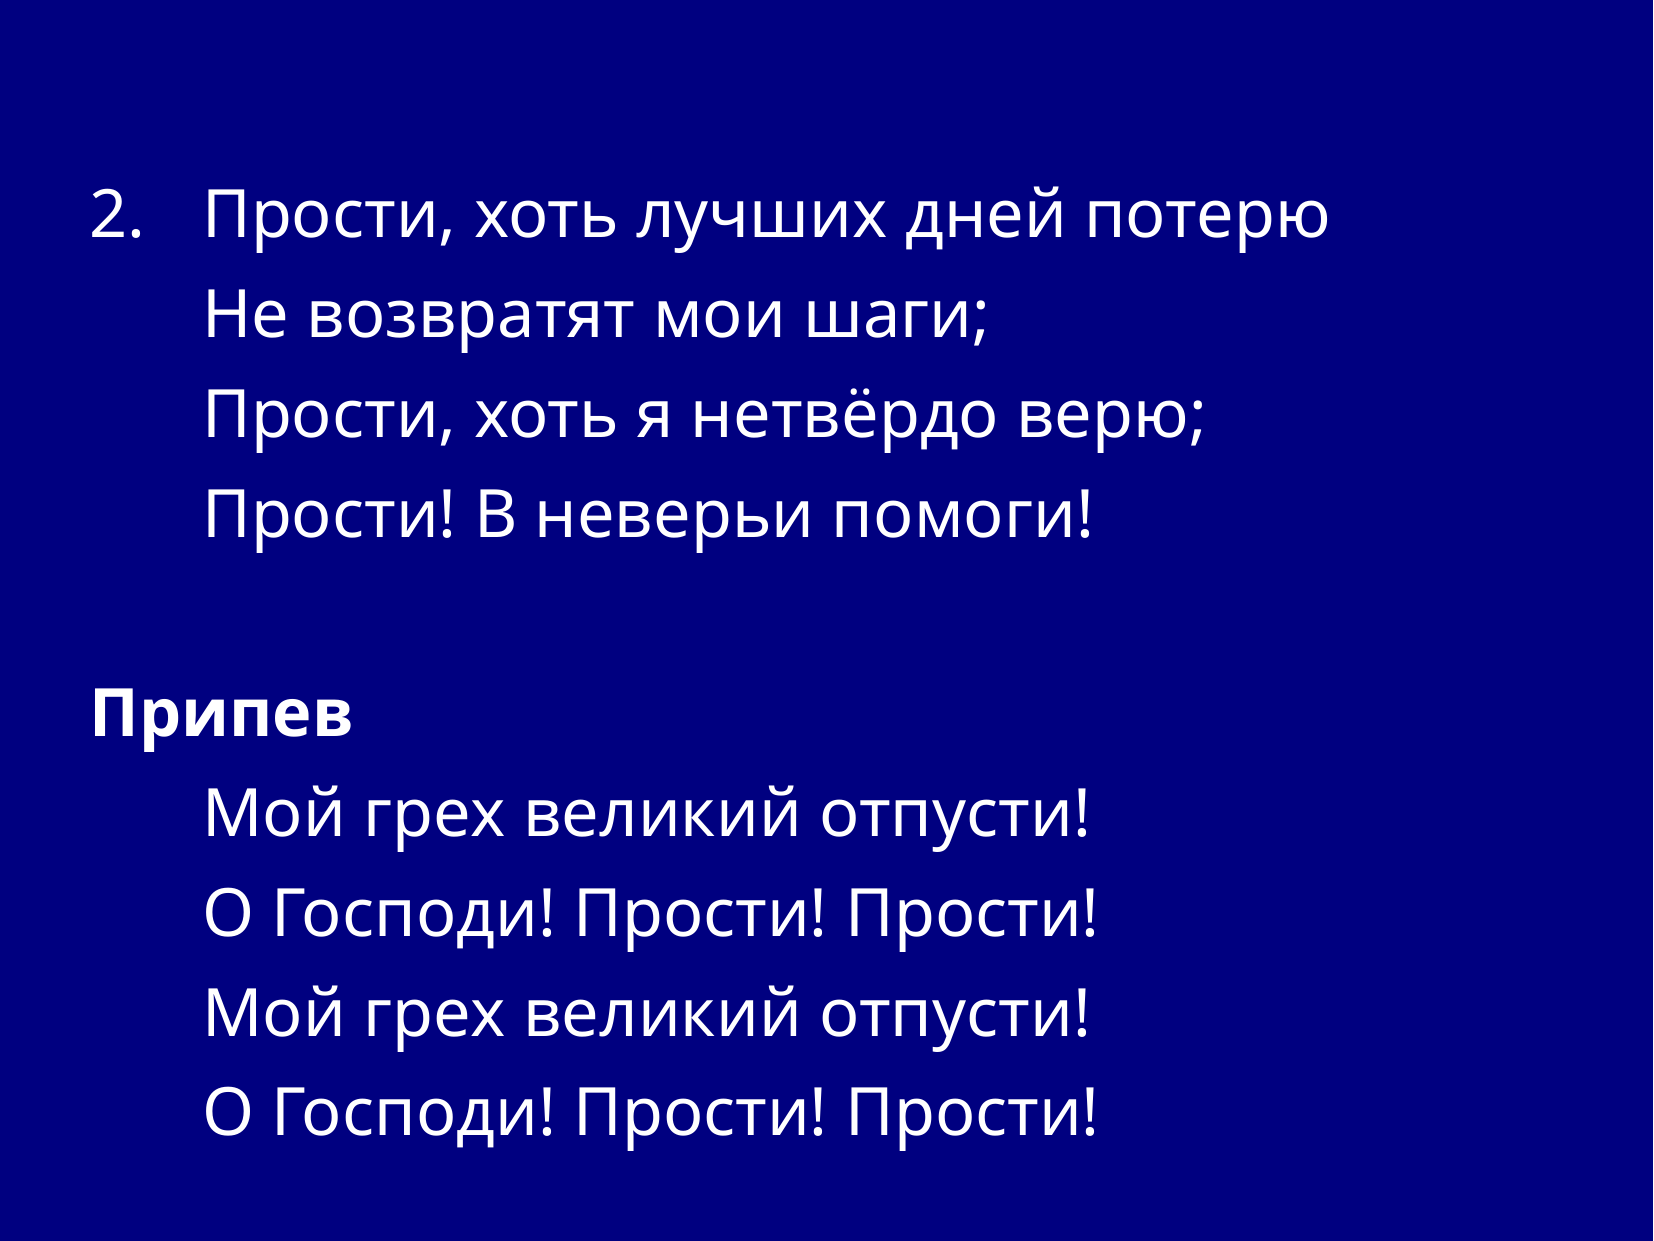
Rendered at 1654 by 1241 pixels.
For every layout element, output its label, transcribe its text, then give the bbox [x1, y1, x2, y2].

text_box 2. Прости, хоть лучших дней потерю Не возвратят мои шаги; Прости, хоть я нетвёрдо верю; Прости! В неверьи помоги! Припев Мой грех великий отпусти! О Господи! Прости! Прости! Мой грех великий отпусти! О Господи! Прости! Прости! [75, 150, 1576, 1163]
